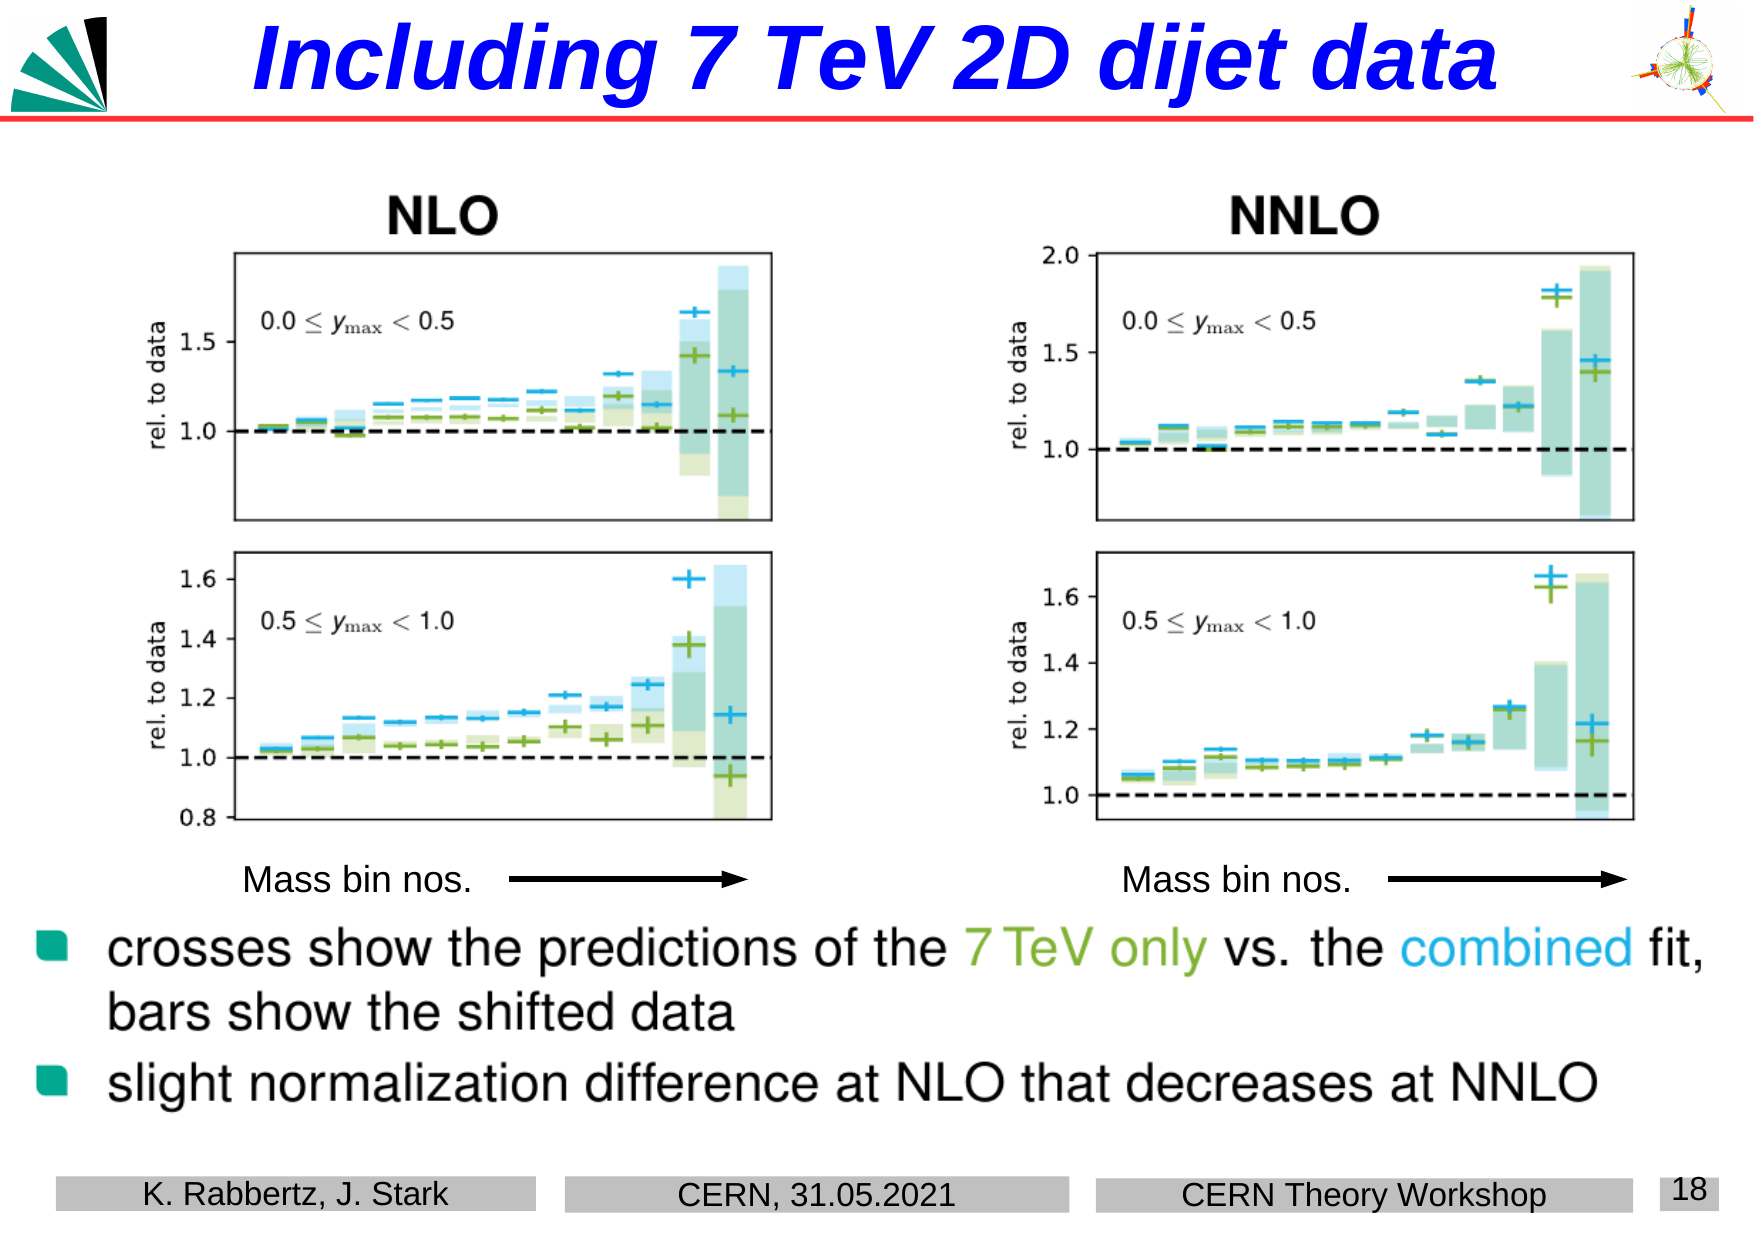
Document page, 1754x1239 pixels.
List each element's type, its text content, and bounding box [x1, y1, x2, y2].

text_box Mass bin nos. [1109, 852, 1365, 907]
picture [11, 17, 107, 113]
text_box Mass bin nos. [230, 852, 486, 907]
picture [1631, 5, 1739, 113]
picture [4, 166, 1754, 1140]
title Including 7 TeV 2D dijet data [124, 0, 1630, 116]
